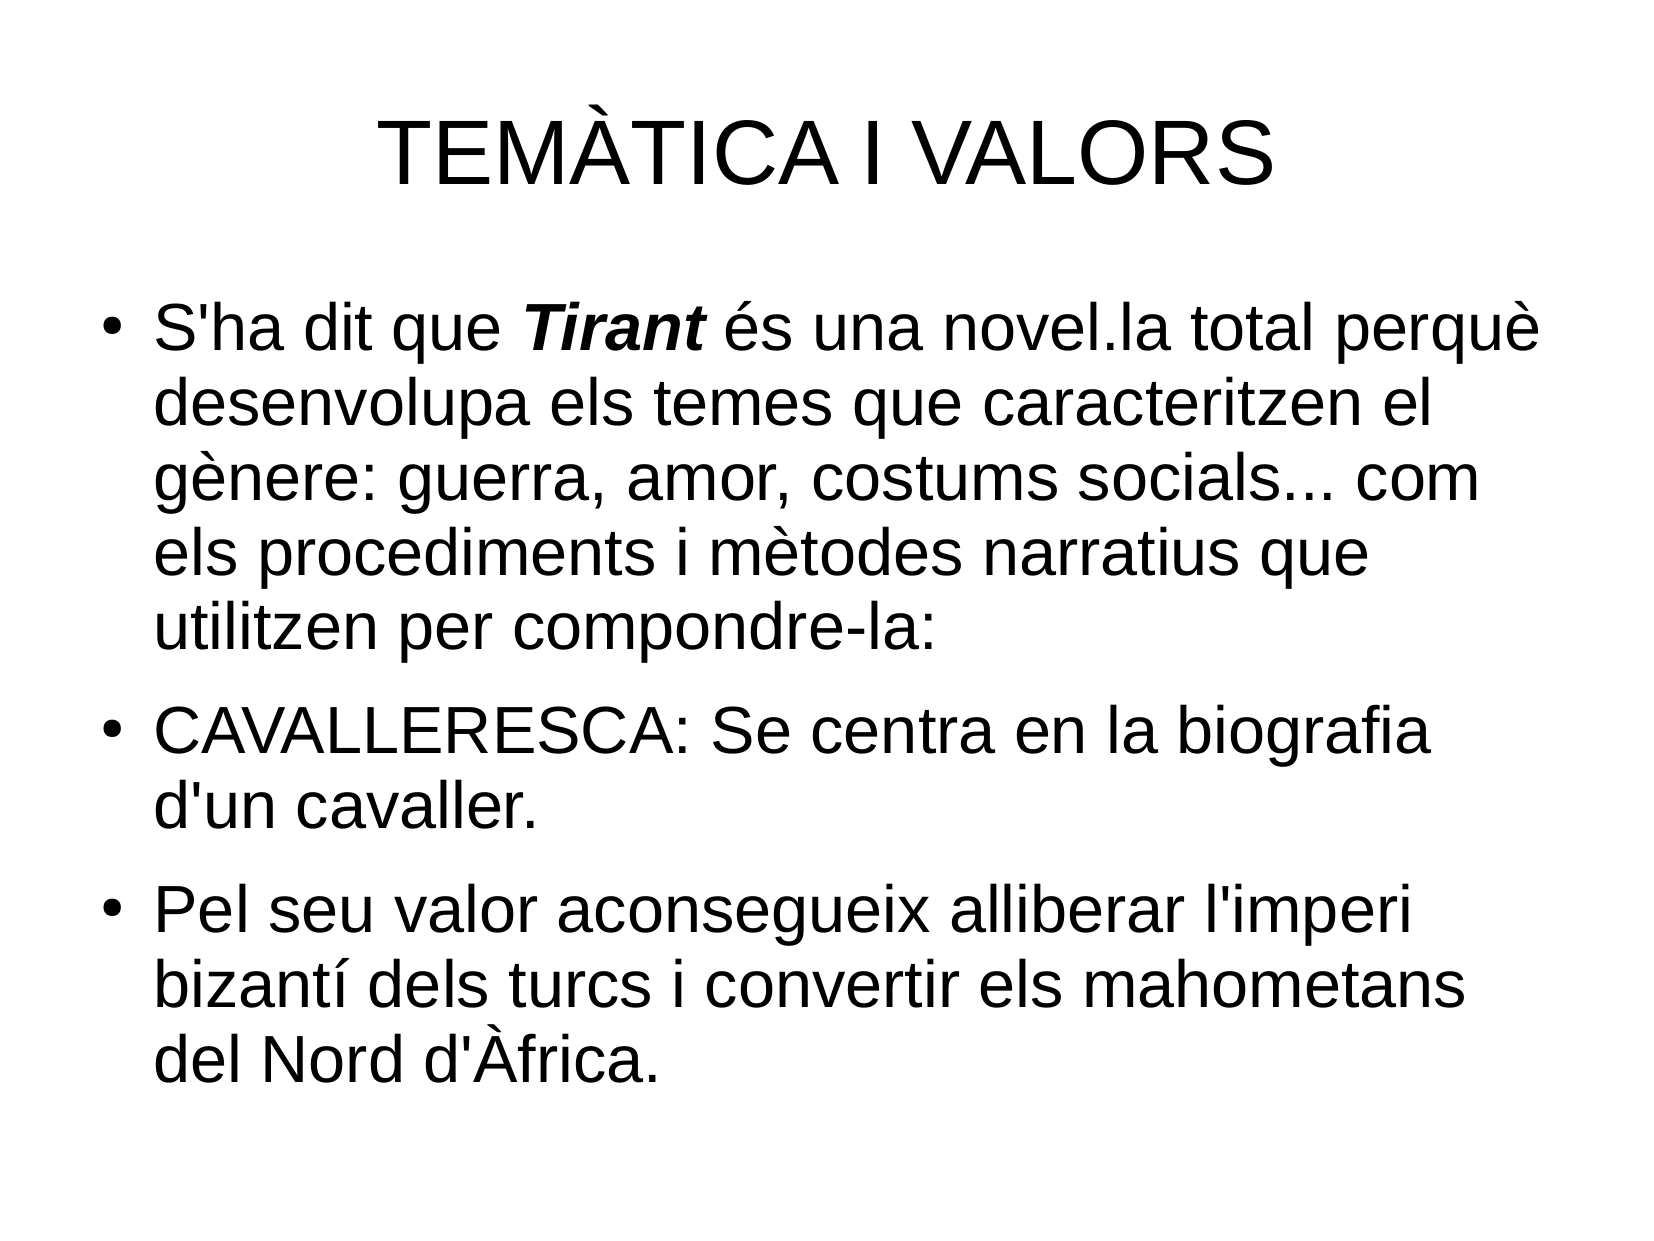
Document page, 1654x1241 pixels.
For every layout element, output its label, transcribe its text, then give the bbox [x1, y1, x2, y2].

title TEMÀTICA I VALORS [82, 49, 1571, 257]
list S'ha dit que Tirant és una novel.la total perquè desenvolupa els temes que caracteritzen el gènere: guerra, amor, costums socials... com els procediments i mètodes narratius que utilitzen per compondre-la: CAVALLERESCA: Se centra en la biografia d'un cavaller. Pel seu valor aconsegueix alliberar l'imperi bizantí dels turcs i convertir els mahometans del Nord d'Àfrica. [82, 290, 1571, 1109]
